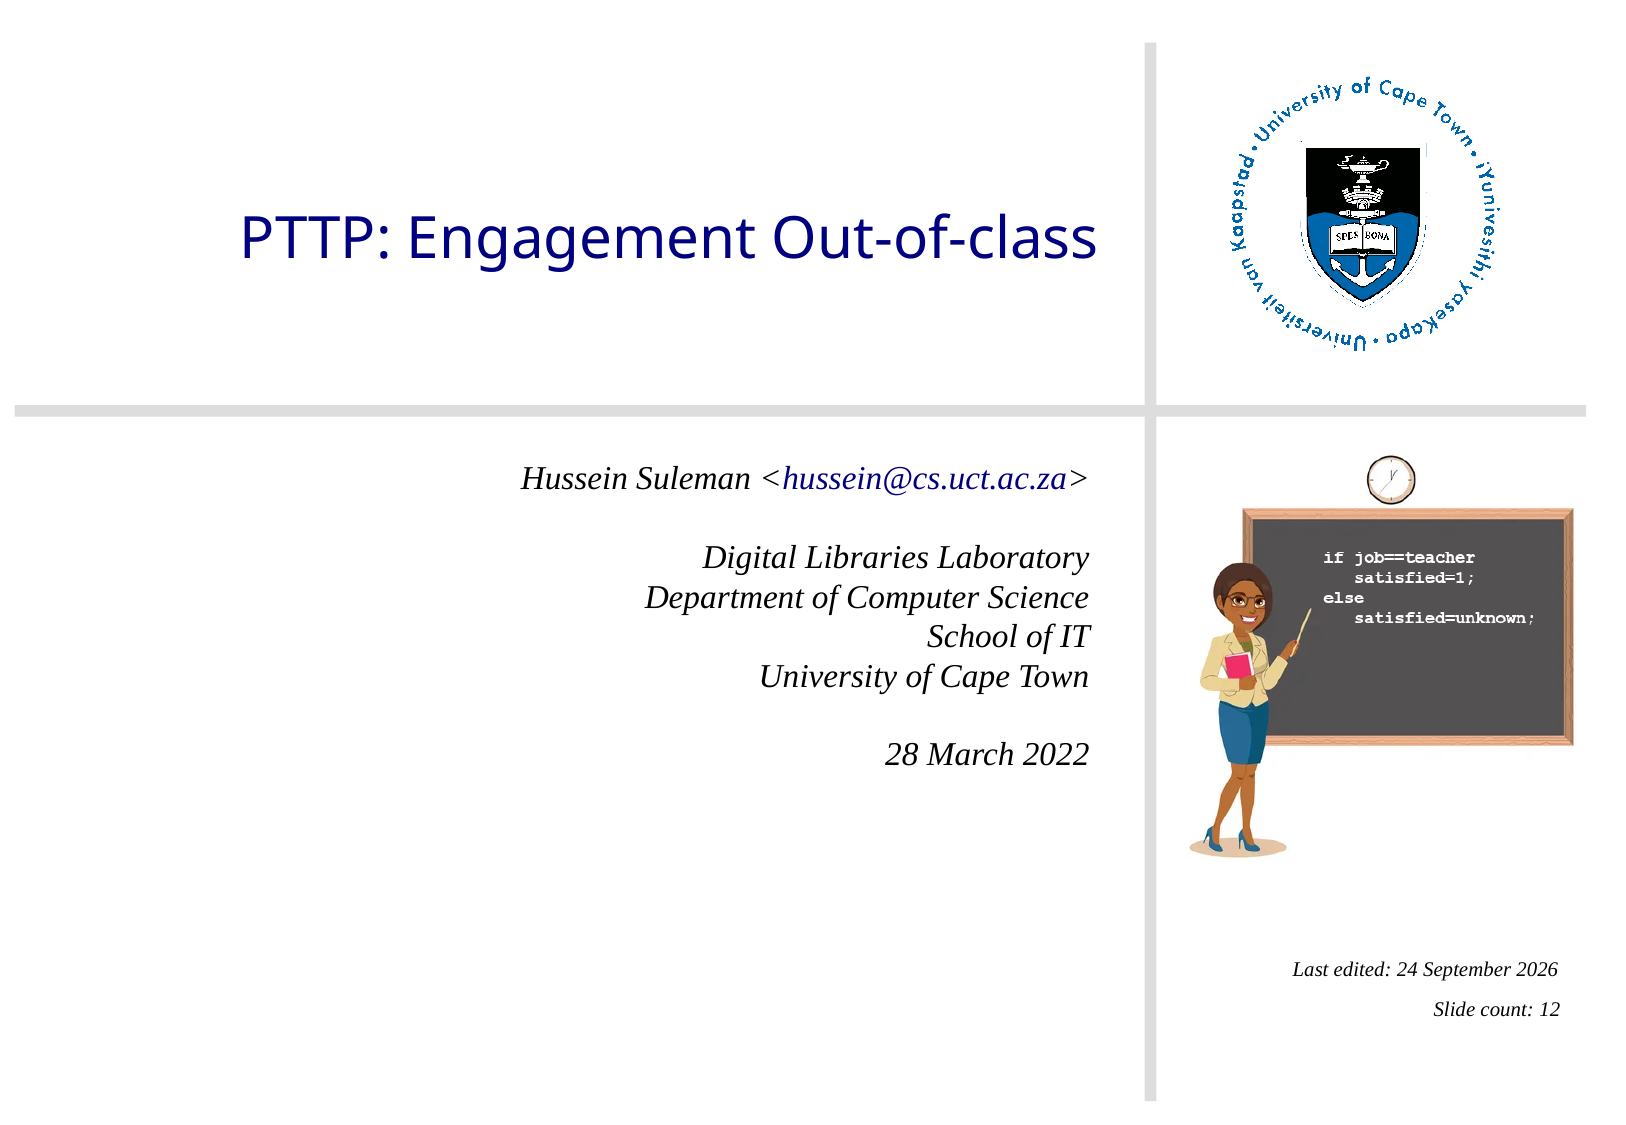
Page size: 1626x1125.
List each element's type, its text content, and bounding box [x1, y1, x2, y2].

subtitle Hussein Suleman <hussein@cs.uct.ac.za> Digital Libraries Laboratory Department of Computer Science School of IT University of Cape Town 28 March 2022 [58, 458, 1105, 1069]
picture [1174, 449, 1588, 863]
picture [1169, 42, 1535, 386]
title PTTP: Engagement Out-of-class [55, 104, 1100, 367]
